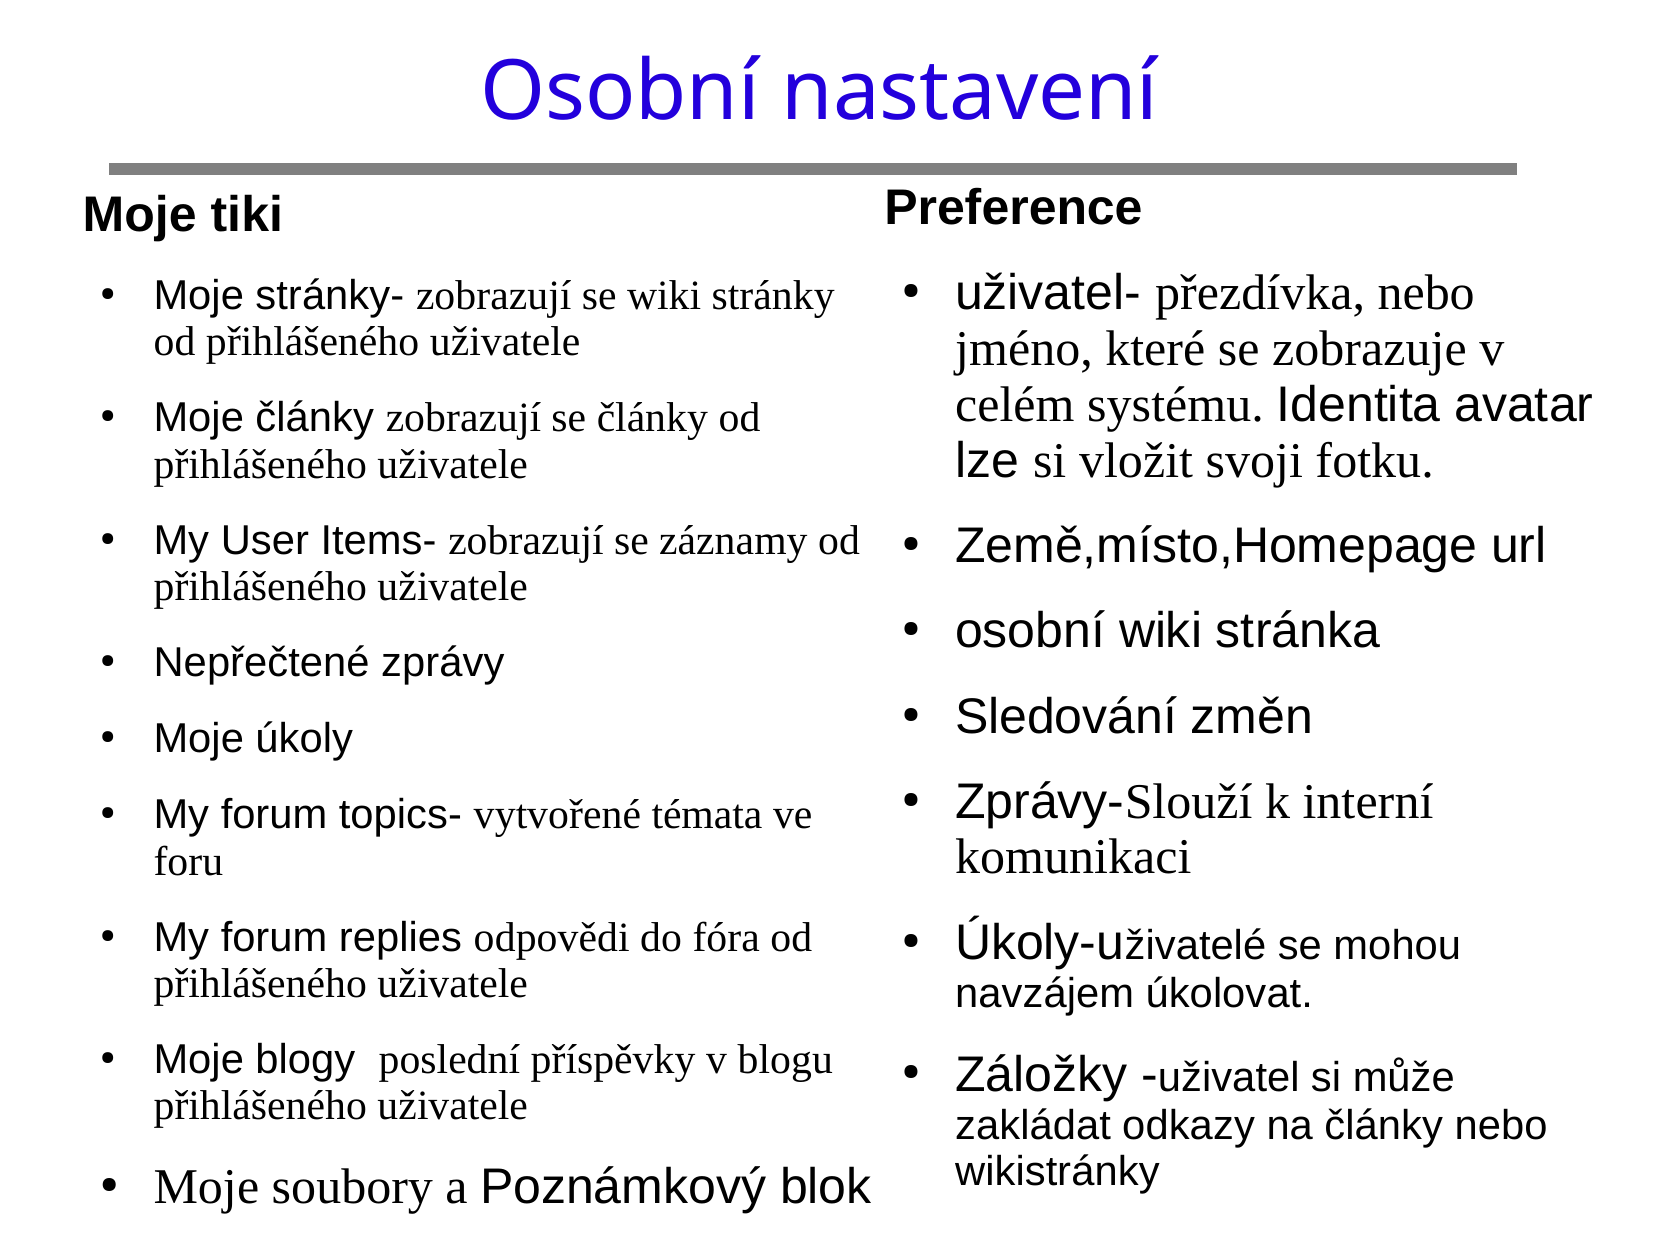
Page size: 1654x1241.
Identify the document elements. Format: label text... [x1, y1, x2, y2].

list Moje tiki Moje stránky- zobrazují se wiki stránky od přihlášeného uživatele Moje články zobrazují se články od přihlášeného uživatele My User Items- zobrazují se záznamy od přihlášeného uživatele Nepřečtené zprávy Moje úkoly My forum topics- vytvořené témata ve foru My forum replies odpovědi do fóra od přihlášeného uživatele Moje blogy poslední příspěvky v blogu přihlášeného uživatele Moje soubory a Poznámkový blok [82, 186, 881, 1228]
title Osobní nastavení [75, 39, 1564, 135]
list Preference uživatel- přezdívka, nebo jméno, které se zobrazuje v celém systému. Identita avatar lze si vložit svoji fotku. Země,místo,Homepage url osobní wiki stránka Sledování změn Zprávy-Slouží k interní komunikaci Úkoly-uživatelé se mohou navzájem úkolovat. Záložky -uživatel si může zakládat odkazy na články nebo wikistránky [884, 179, 1611, 1230]
